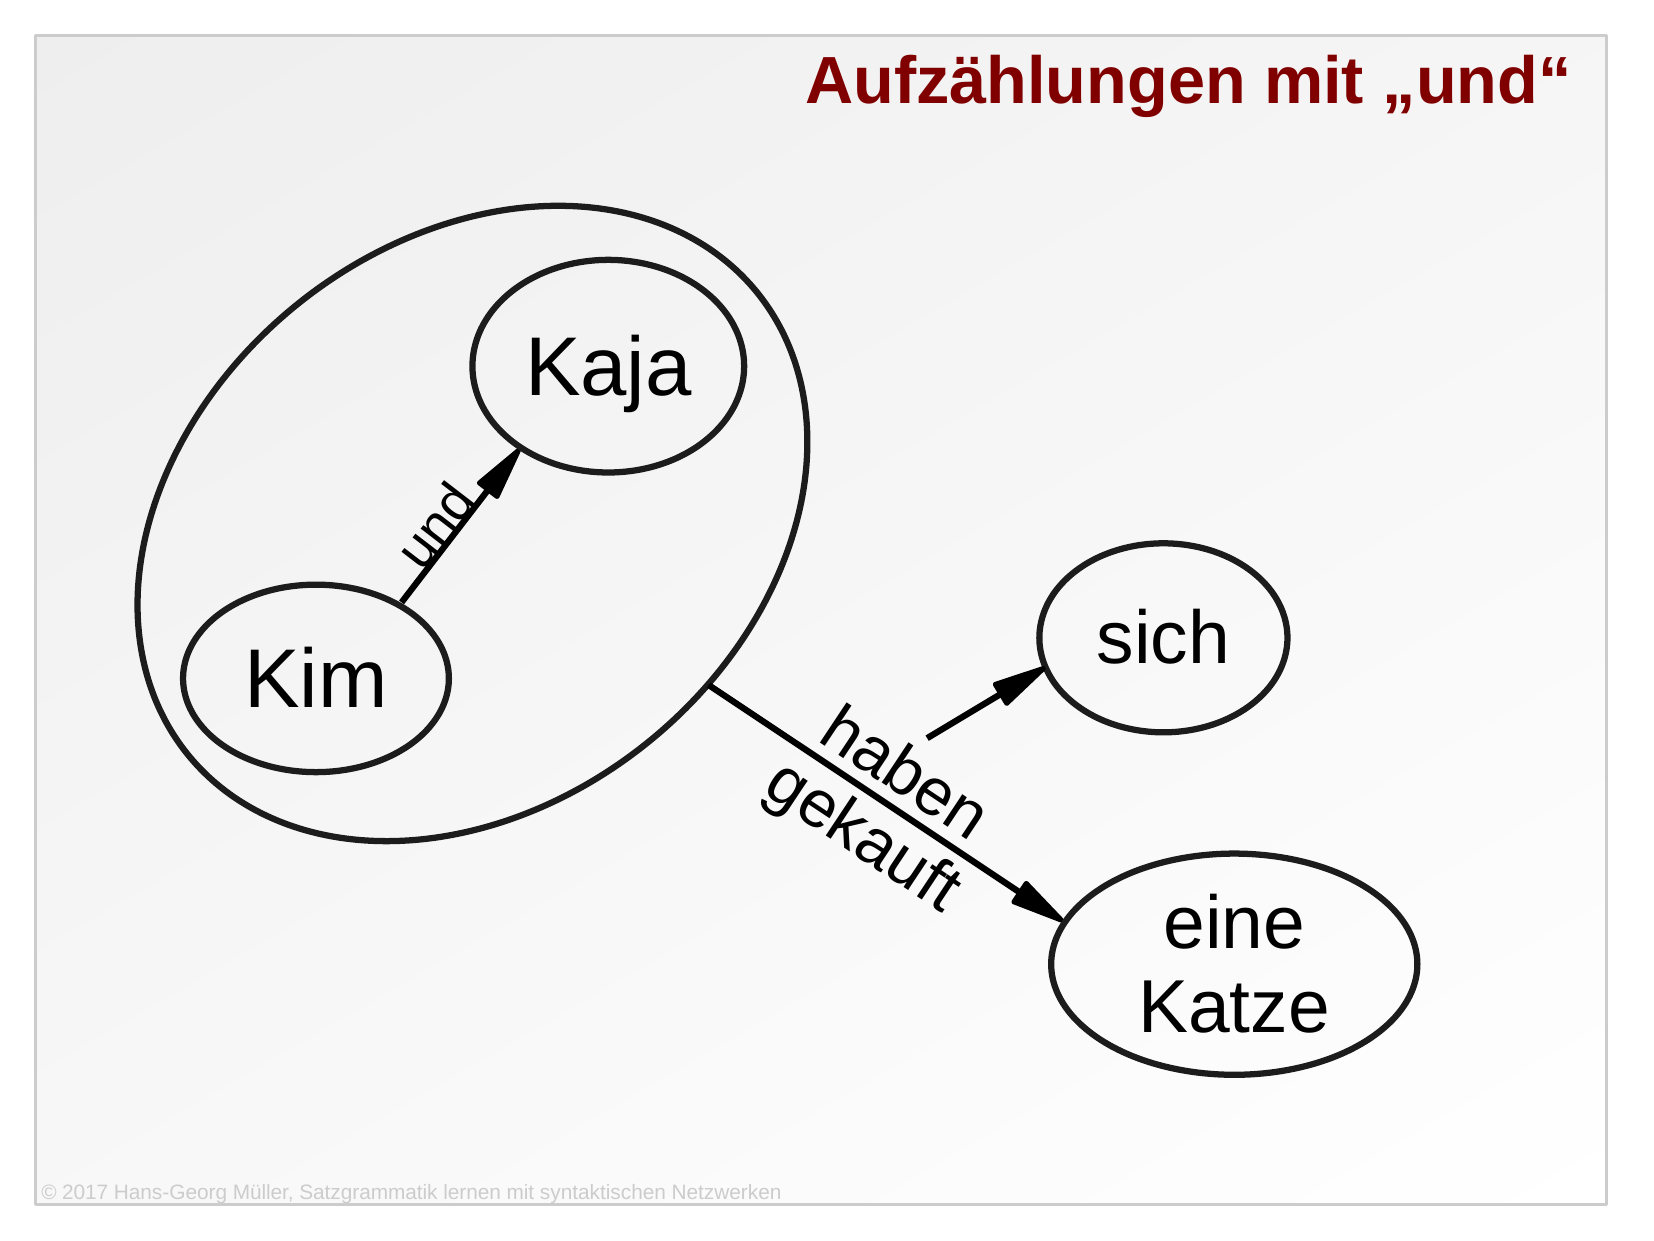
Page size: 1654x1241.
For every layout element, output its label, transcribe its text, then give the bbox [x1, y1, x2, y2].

title Aufzählungen mit „und“ [84, 43, 1573, 193]
text_box eine Katze [1051, 853, 1418, 1075]
text_box sich [1039, 543, 1288, 733]
text_box Kaja [472, 259, 745, 473]
text_box Kim [183, 584, 449, 773]
